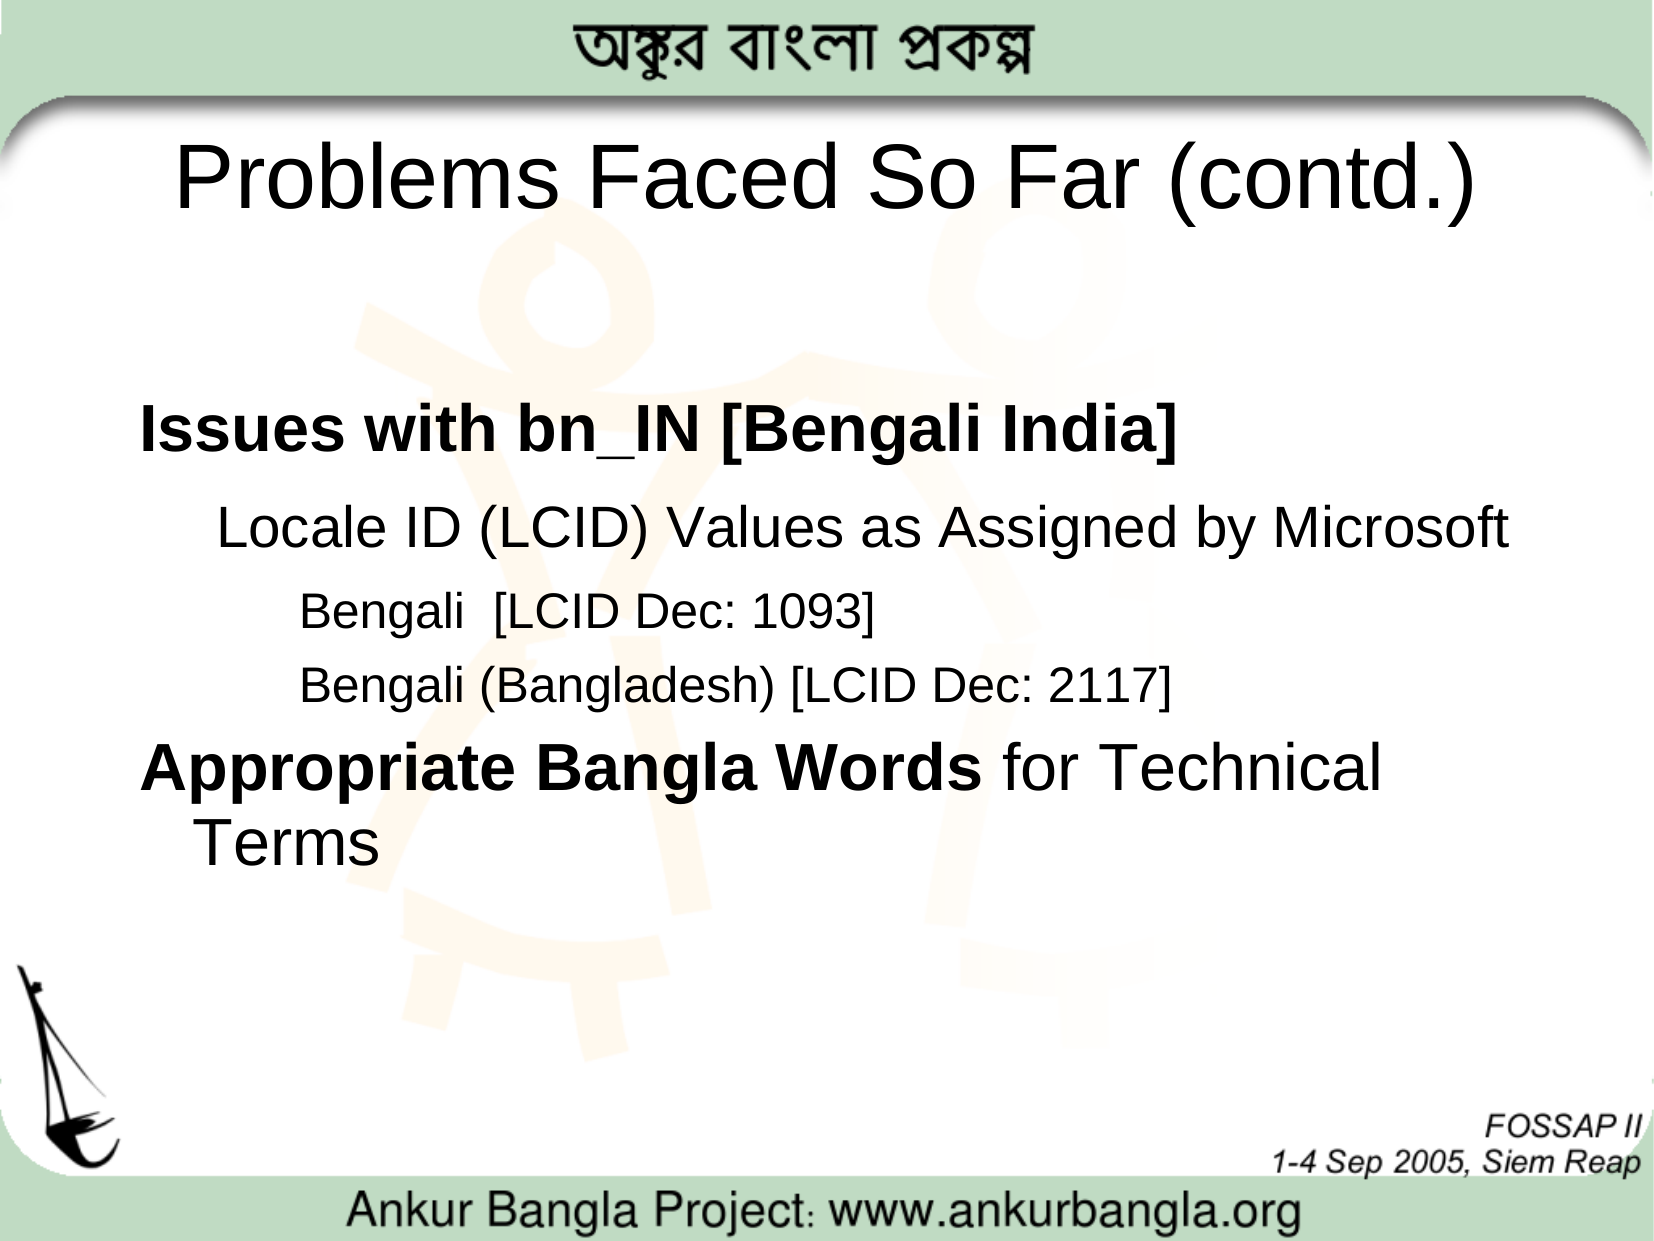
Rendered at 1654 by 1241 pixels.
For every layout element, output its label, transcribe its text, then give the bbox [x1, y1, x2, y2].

title Problems Faced So Far (contd.) [82, 73, 1571, 281]
picture [0, 0, 1654, 1241]
list Issues with bn_IN [Bengali India] Locale ID (LCID) Values as Assigned by Microsoft Bengali [LCID Dec: 1093] Bengali (Bangladesh) [LCID Dec: 2117] Appropriate Bangla Words for Technical Terms [121, 390, 1561, 1008]
